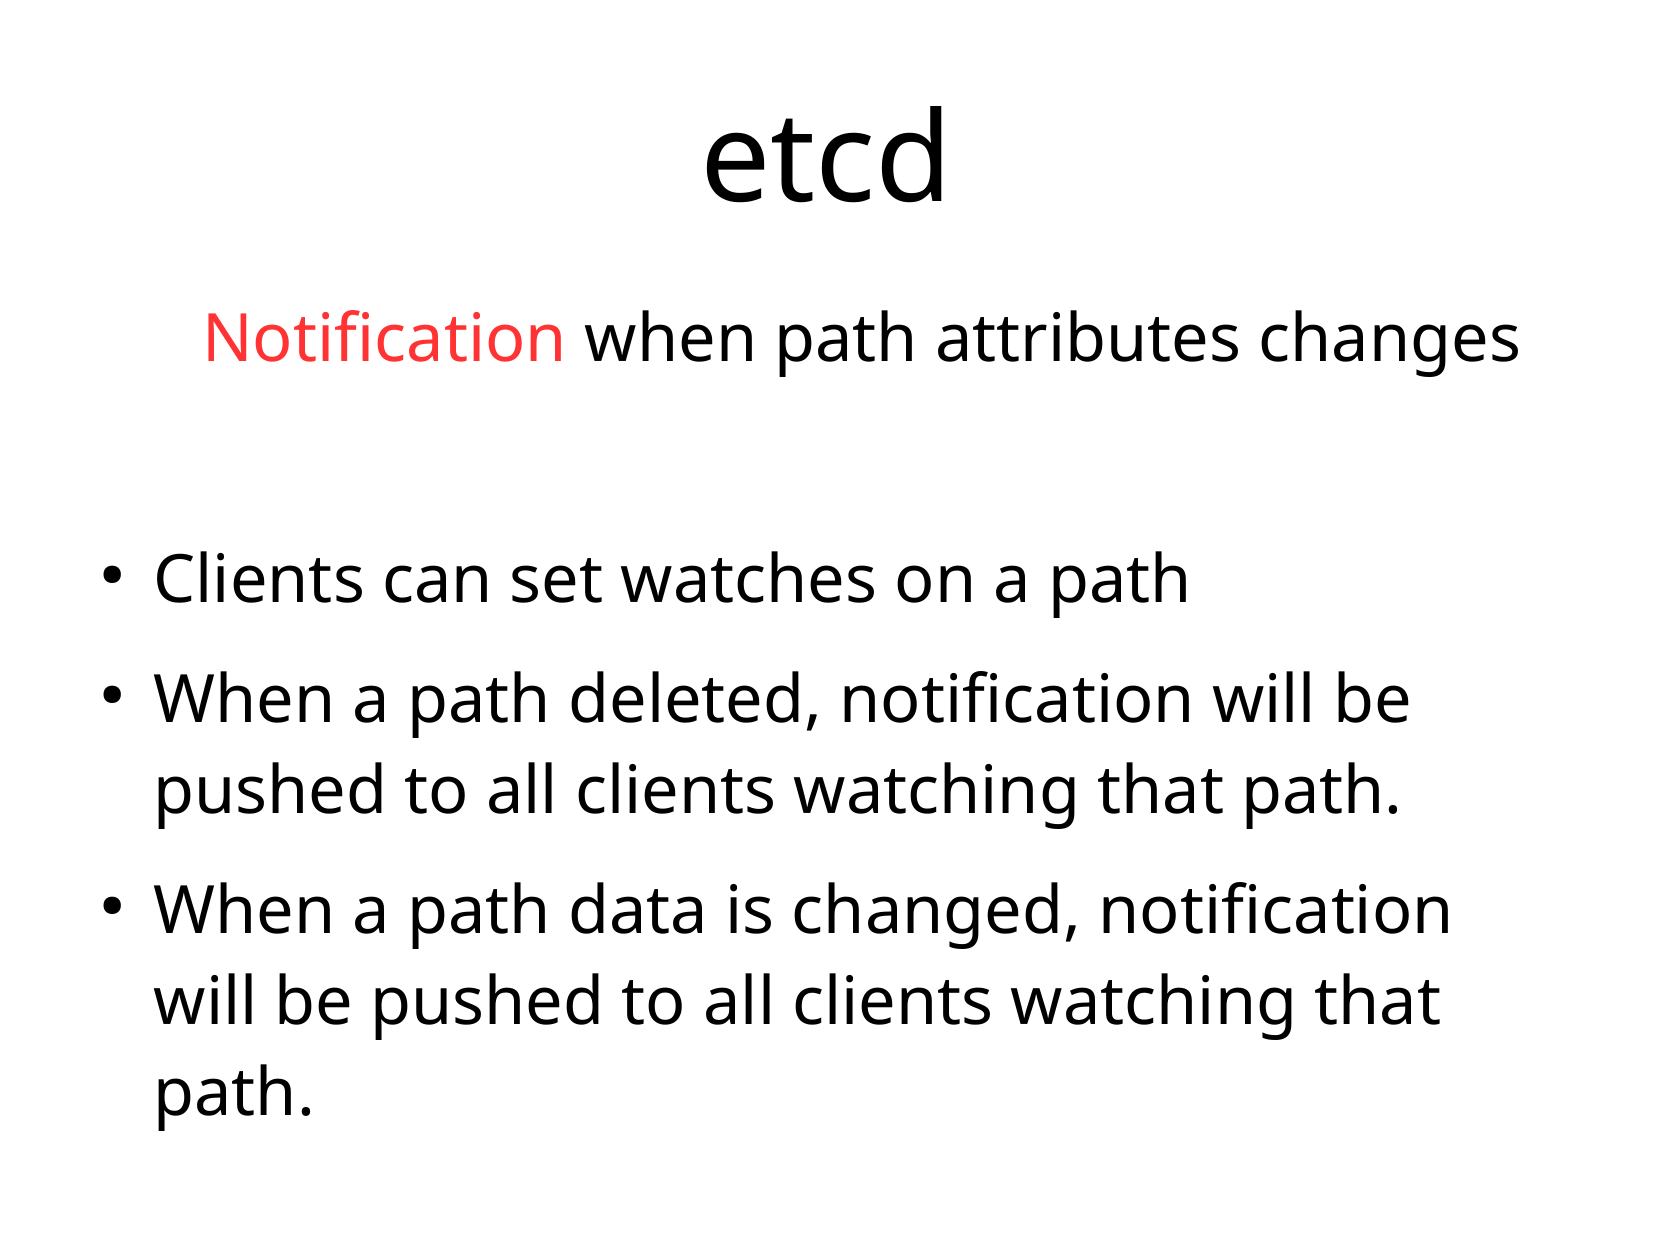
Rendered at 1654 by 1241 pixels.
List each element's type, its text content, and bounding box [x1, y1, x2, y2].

title etcd [82, 49, 1571, 257]
list Notification when path attributes changes Clients can set watches on a path When a path deleted, notification will be pushed to all clients watching that path. When a path data is changed, notification will be pushed to all clients watching that path. [82, 290, 1571, 1155]
